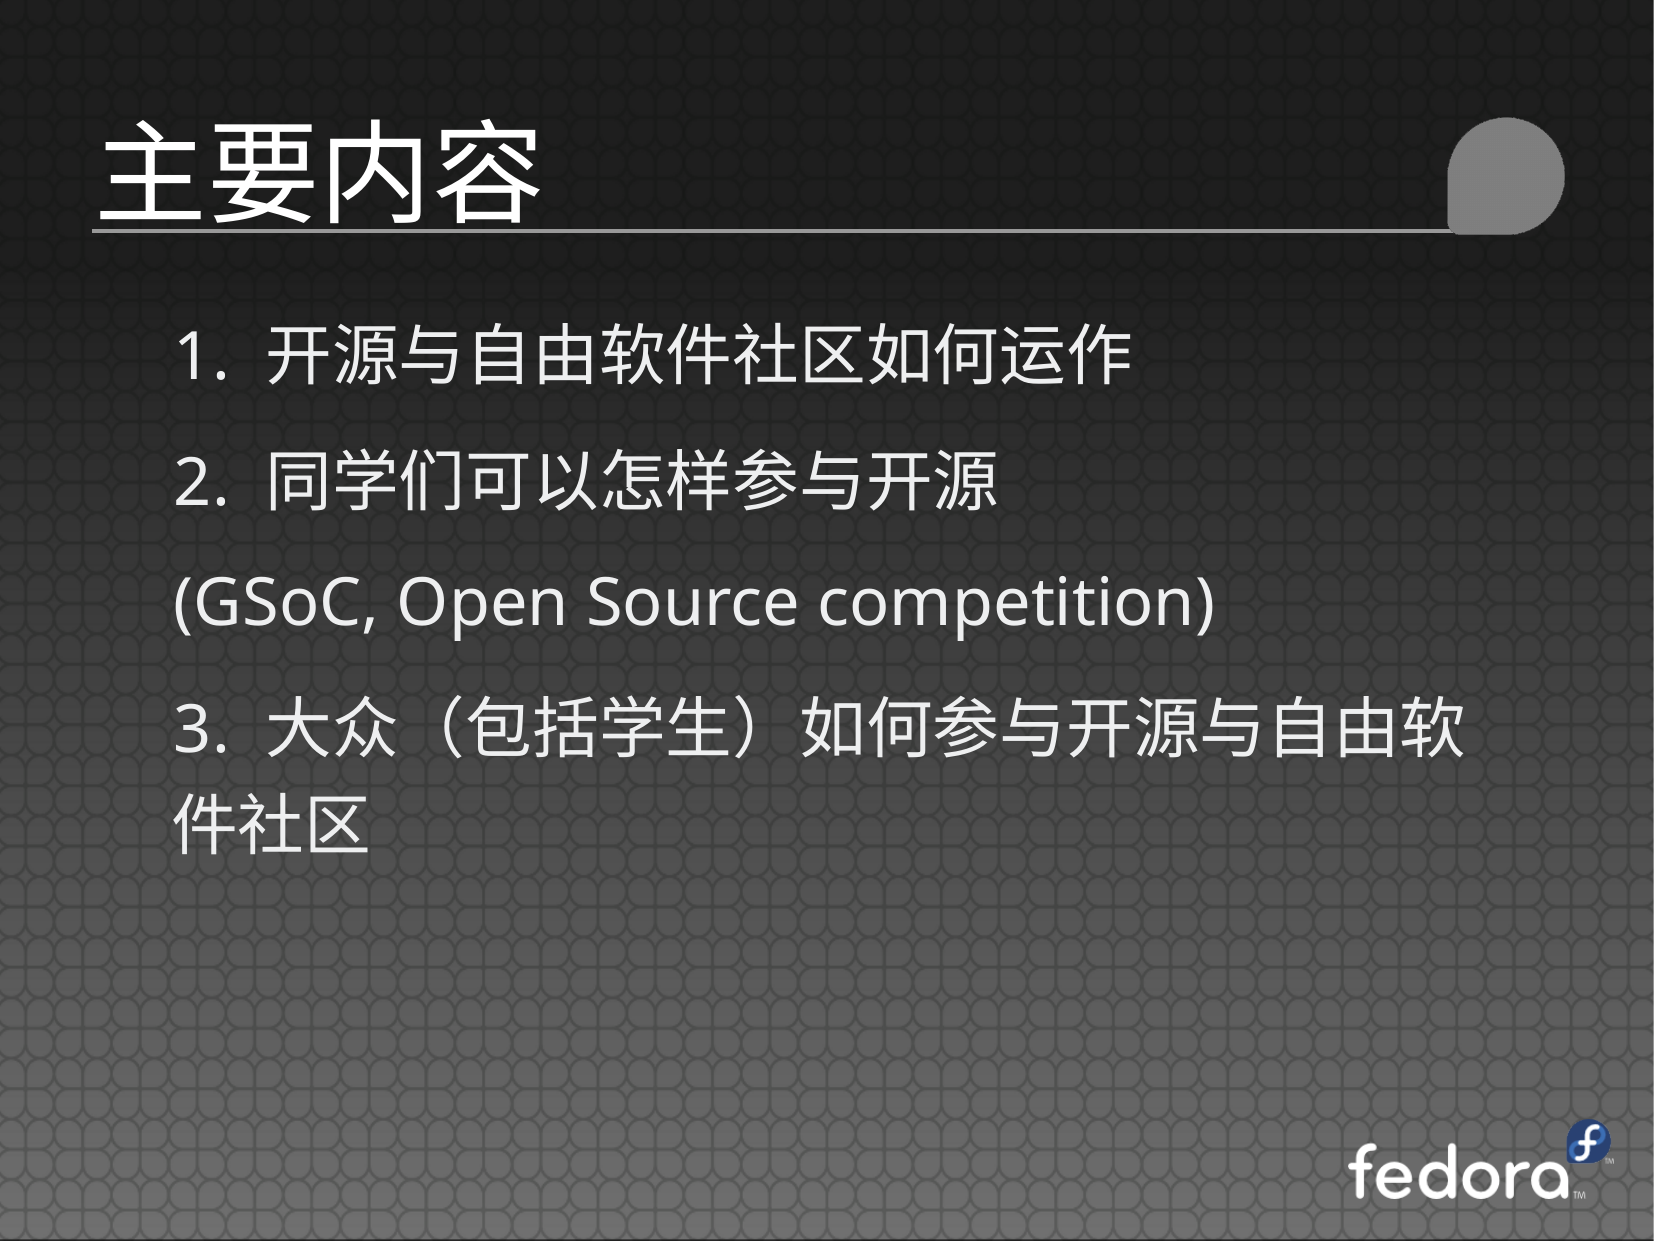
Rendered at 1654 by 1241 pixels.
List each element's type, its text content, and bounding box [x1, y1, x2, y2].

picture [0, 0, 1654, 1241]
list 1. 开源与自由软件社区如何运作 2. 同学们可以怎样参与开源 (GSoC, Open Source competition) 3. 大众（包括学生）如何参与开源与自由软件社区 [100, 301, 1488, 887]
title 主要内容 [94, 100, 1426, 251]
